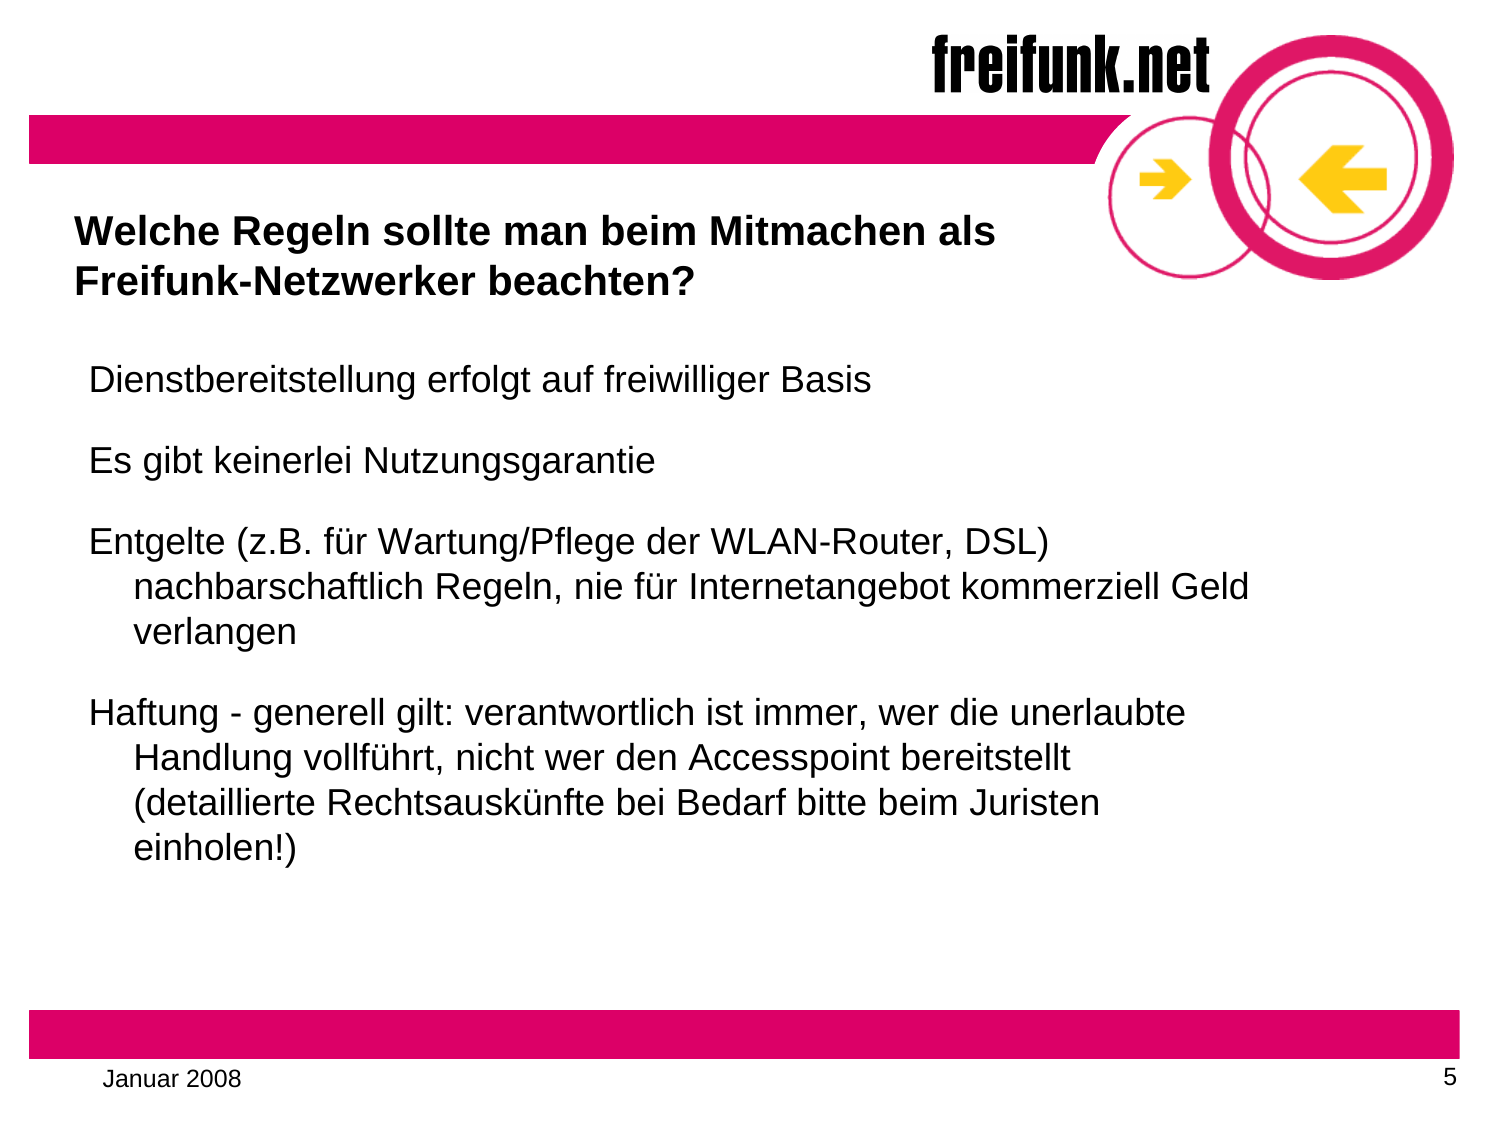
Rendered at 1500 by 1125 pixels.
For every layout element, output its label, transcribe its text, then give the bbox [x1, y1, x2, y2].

text_box Dienstbereitstellung erfolgt auf freiwilliger Basis Es gibt keinerlei Nutzungsgarantie Entgelte (z.B. für Wartung/Pflege der WLAN-Router, DSL) nachbarschaftlich Regeln, nie für Internetangebot kommerziell Geld verlangen Haftung - generell gilt: verantwortlich ist immer, wer die unerlaubte Handlung vollführt, nicht wer den Accesspoint bereitstellt (detaillierte Rechtsauskünfte bei Bedarf bitte beim Juristen einholen!) [59, 355, 1288, 993]
picture [932, 34, 1454, 280]
text_box Welche Regeln sollte man beim Mitmachen als Freifunk-Netzwerker beachten? [74, 204, 1067, 311]
